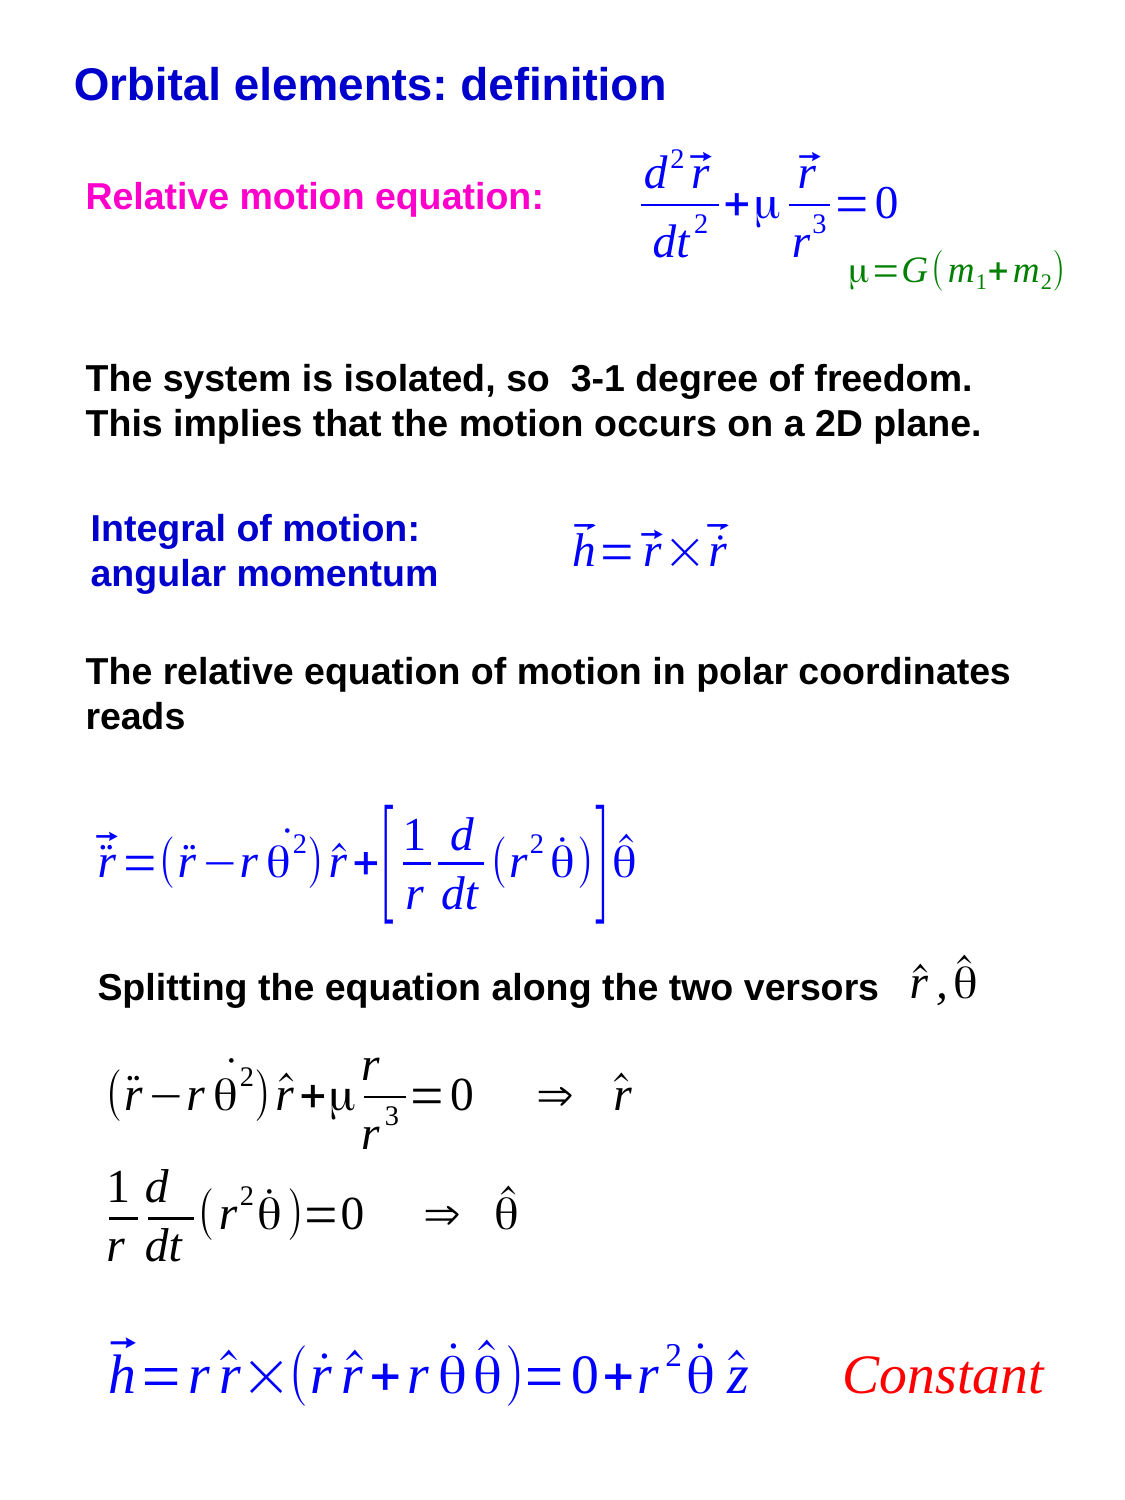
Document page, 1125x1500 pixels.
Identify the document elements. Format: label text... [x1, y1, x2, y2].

text_box The system is isolated, so 3-1 degree of freedom. This implies that the motion occurs on a 2D plane. [70, 346, 1063, 497]
text_box Splitting the equation along the two versors [82, 955, 1040, 1016]
text_box Orbital elements: definition [59, 47, 1063, 118]
chart [94, 1039, 645, 1274]
text_box Integral of motion: angular momentum [75, 496, 525, 601]
text_box The relative equation of motion in polar coordinates reads [70, 639, 1052, 745]
text_box Relative motion equation: [70, 164, 625, 225]
chart [94, 1334, 1063, 1408]
chart [897, 951, 990, 1010]
chart [560, 524, 745, 578]
chart [625, 141, 1075, 296]
chart [82, 803, 650, 927]
